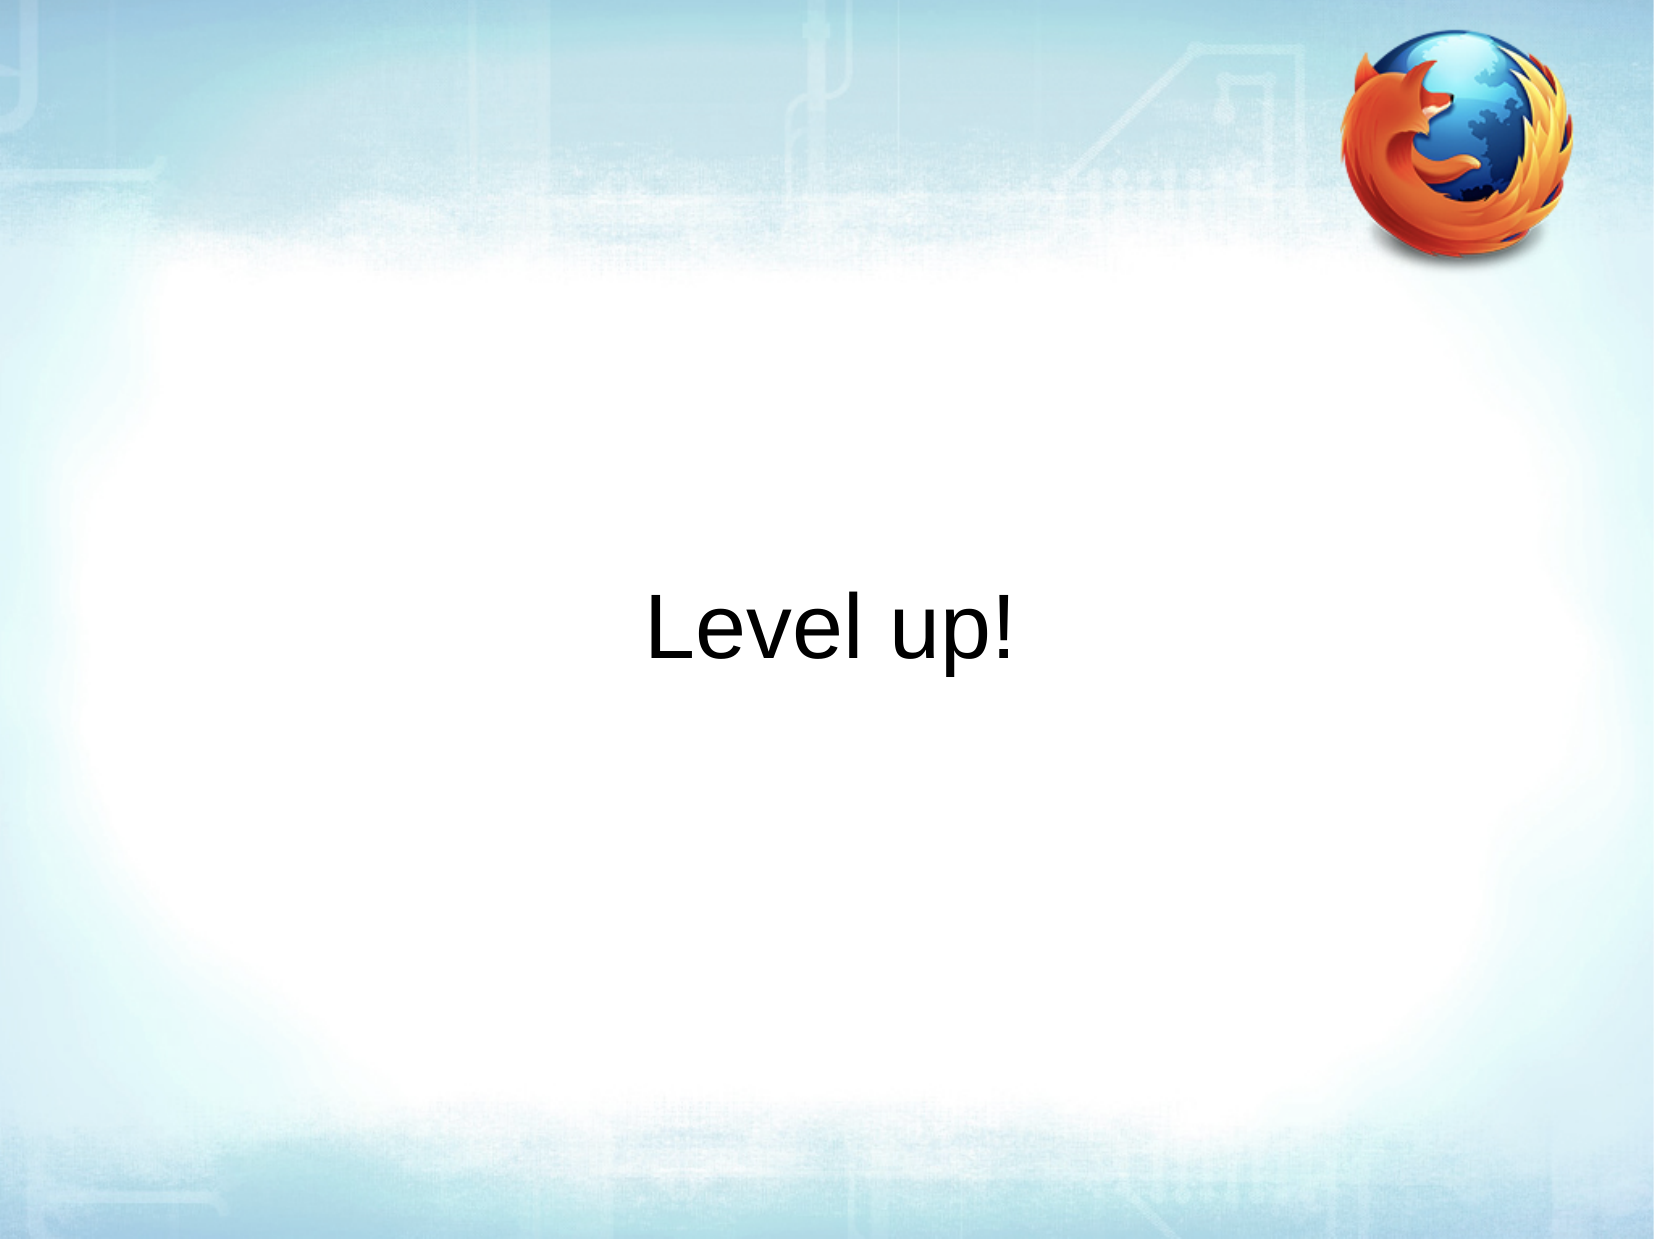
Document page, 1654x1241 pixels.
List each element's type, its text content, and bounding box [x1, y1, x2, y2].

title Level up! [87, 525, 1576, 732]
picture [0, 0, 1654, 1239]
